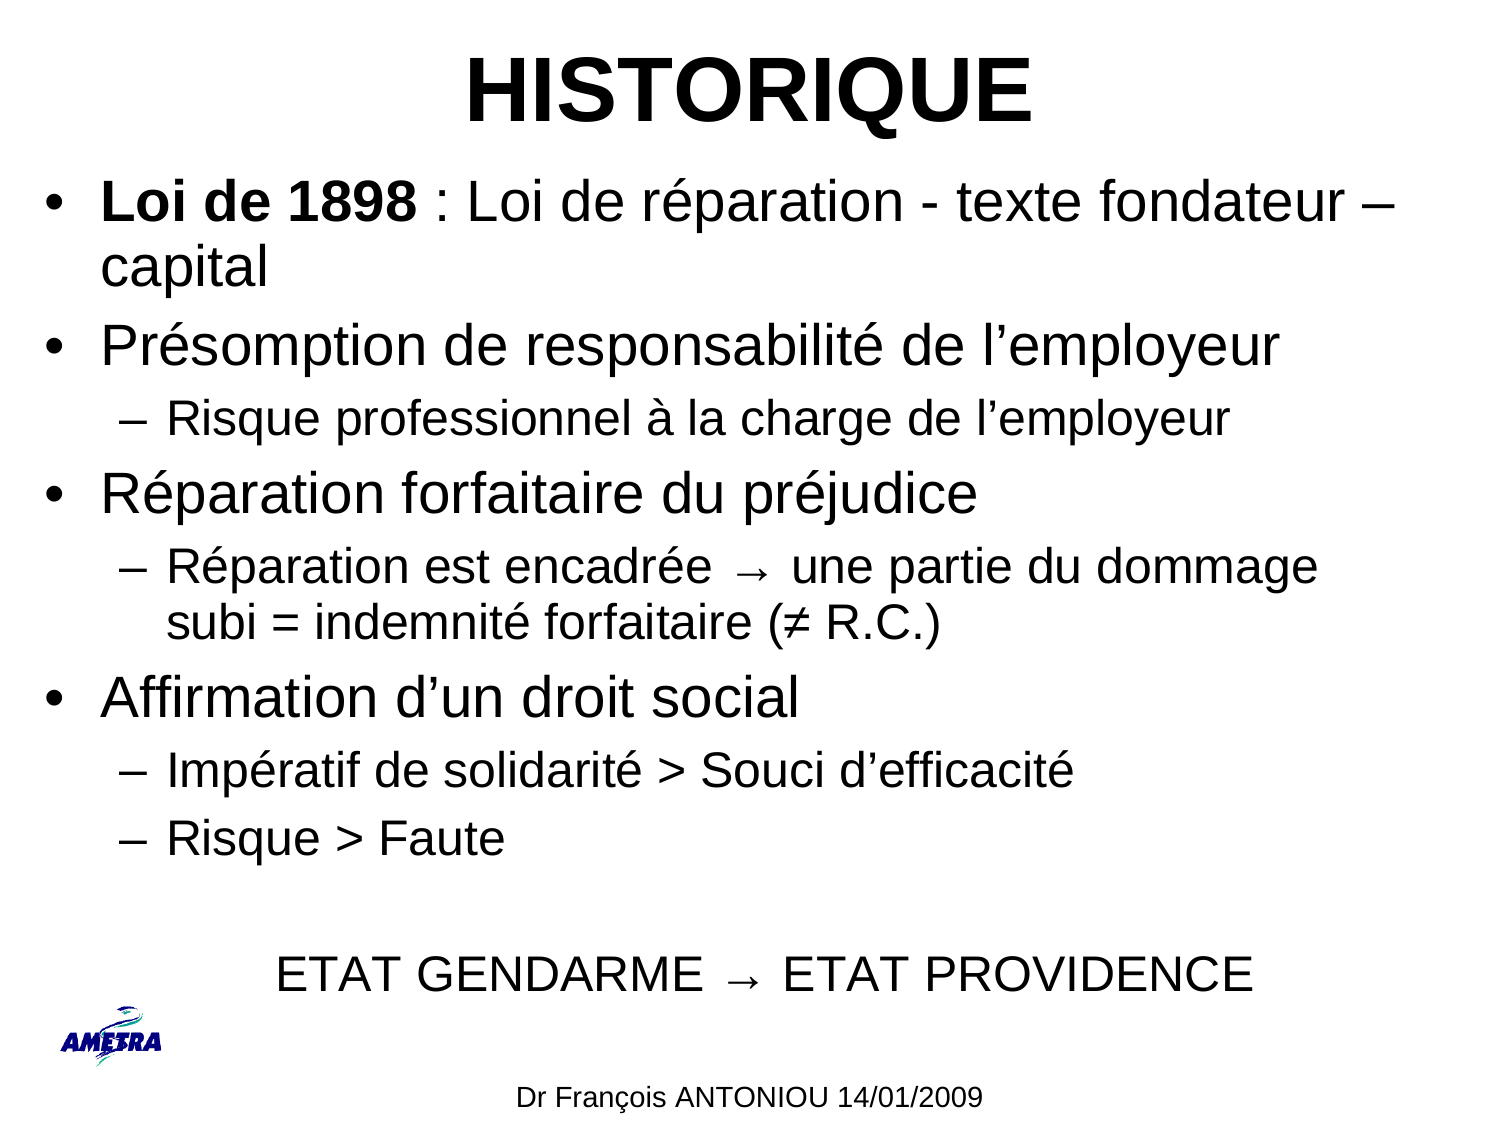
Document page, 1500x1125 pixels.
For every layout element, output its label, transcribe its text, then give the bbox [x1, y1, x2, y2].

title HISTORIQUE [75, 0, 1426, 160]
picture [41, 984, 184, 1093]
list Loi de 1898 : Loi de réparation - texte fondateur – capital Présomption de responsabilité de l’employeur Risque professionnel à la charge de l’employeur Réparation forfaitaire du préjudice Réparation est encadrée → une partie du dommage subi = indemnité forfaitaire (≠ R.C.) Affirmation d’un droit social Impératif de solidarité > Souci d’efficacité Risque > Faute ETAT GENDARME → ETAT PROVIDENCE [29, 160, 1426, 1125]
